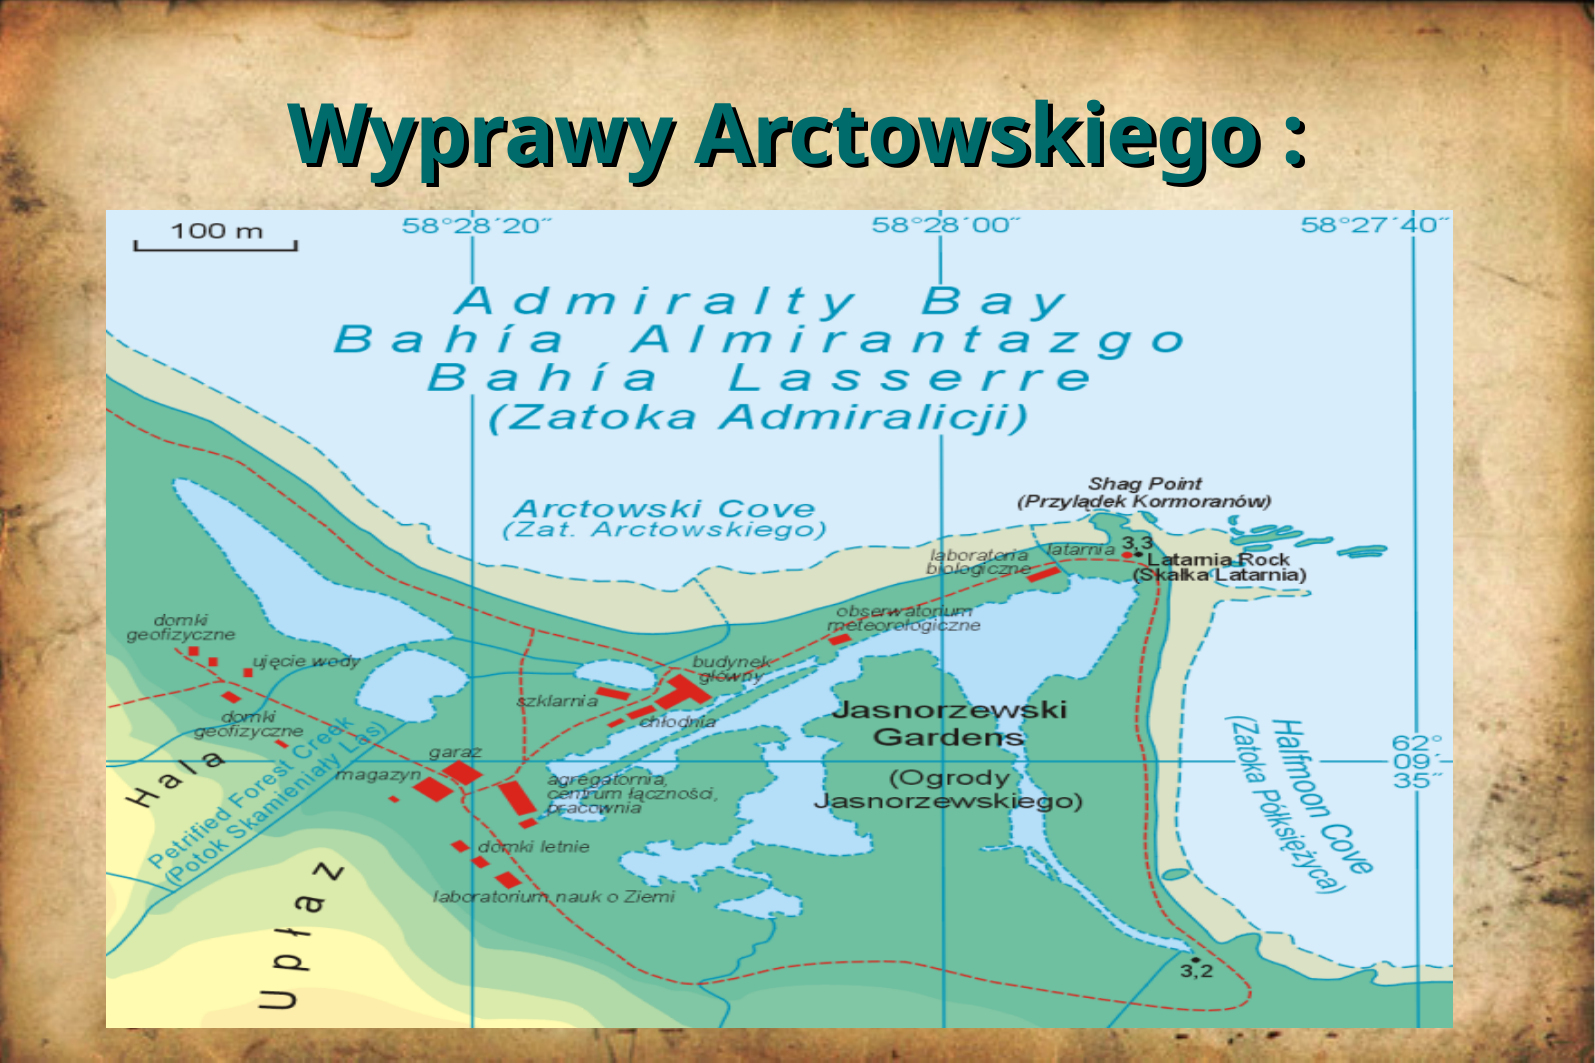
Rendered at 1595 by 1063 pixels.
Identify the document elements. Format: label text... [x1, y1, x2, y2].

title Wyprawy Arctowskiego : [79, 42, 1515, 220]
picture [0, 0, 1595, 1063]
